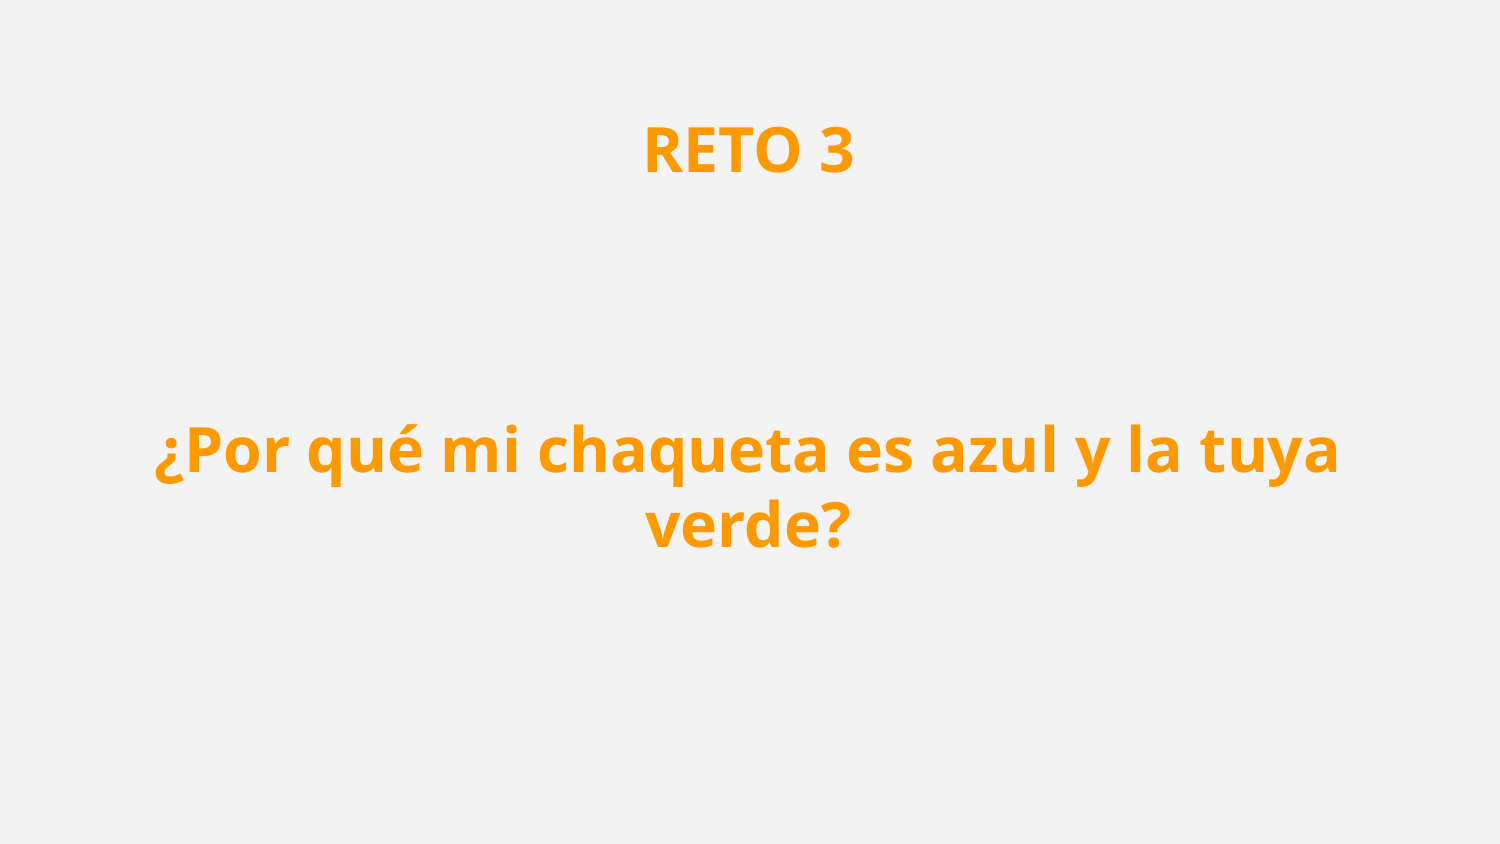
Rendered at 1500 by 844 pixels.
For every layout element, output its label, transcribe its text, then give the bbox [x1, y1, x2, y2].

text_box RETO 3 ¿Por qué mi chaqueta es azul y la tuya verde? [30, 94, 1467, 715]
